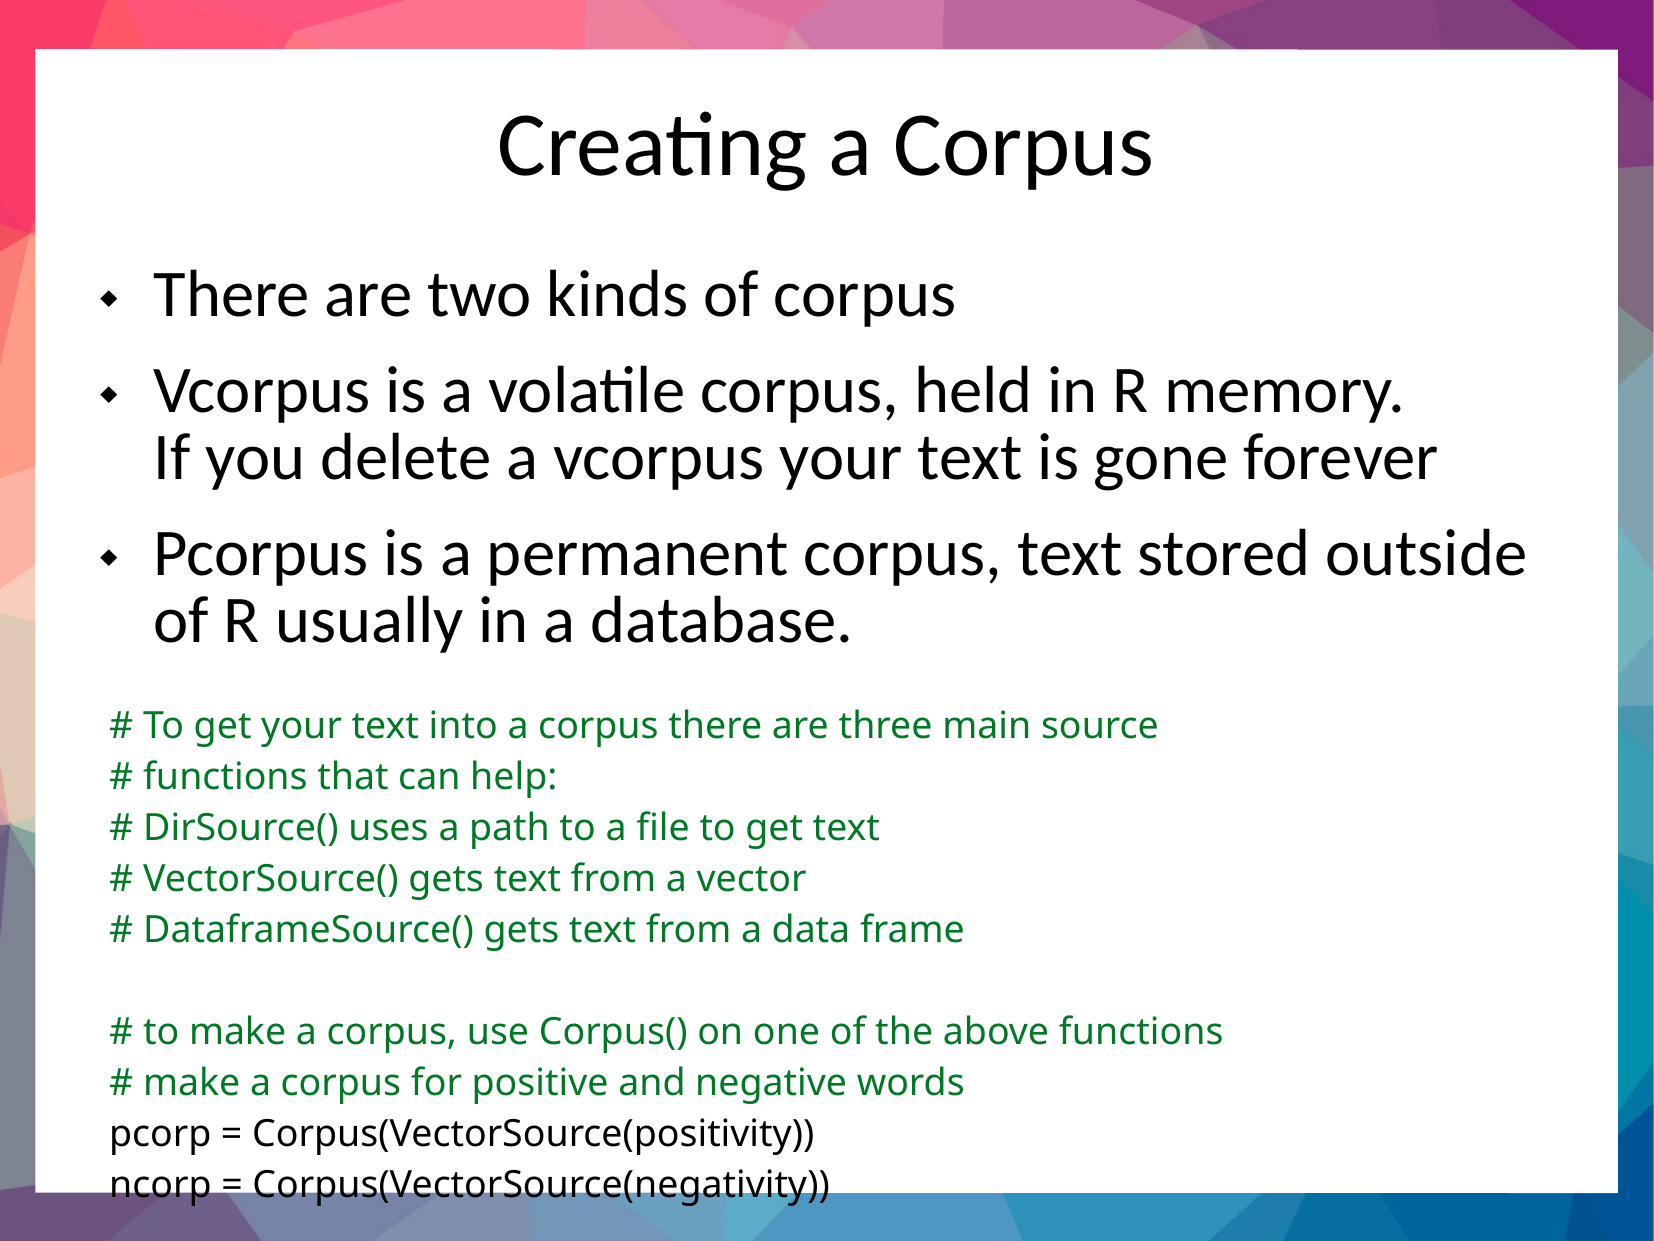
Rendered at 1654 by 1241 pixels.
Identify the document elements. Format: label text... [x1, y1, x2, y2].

list There are two kinds of corpus Vcorpus is a volatile corpus, held in R memory. If you delete a vcorpus your text is gone forever Pcorpus is a permanent corpus, text stored outside of R usually in a database. [82, 266, 1571, 662]
title Creating a Corpus [82, 49, 1571, 257]
picture [1385, 1106, 1654, 1241]
text_box # To get your text into a corpus there are three main source # functions that can help: # DirSource() uses a path to a file to get text # VectorSource() gets text from a vector # DataframeSource() gets text from a data frame # to make a corpus, use Corpus() on one of the above functions # make a corpus for positive and negative words pcorp = Corpus(VectorSource(positivity)) ncorp = Corpus(VectorSource(negativity)) [94, 691, 1607, 1152]
picture [0, 0, 1654, 1241]
